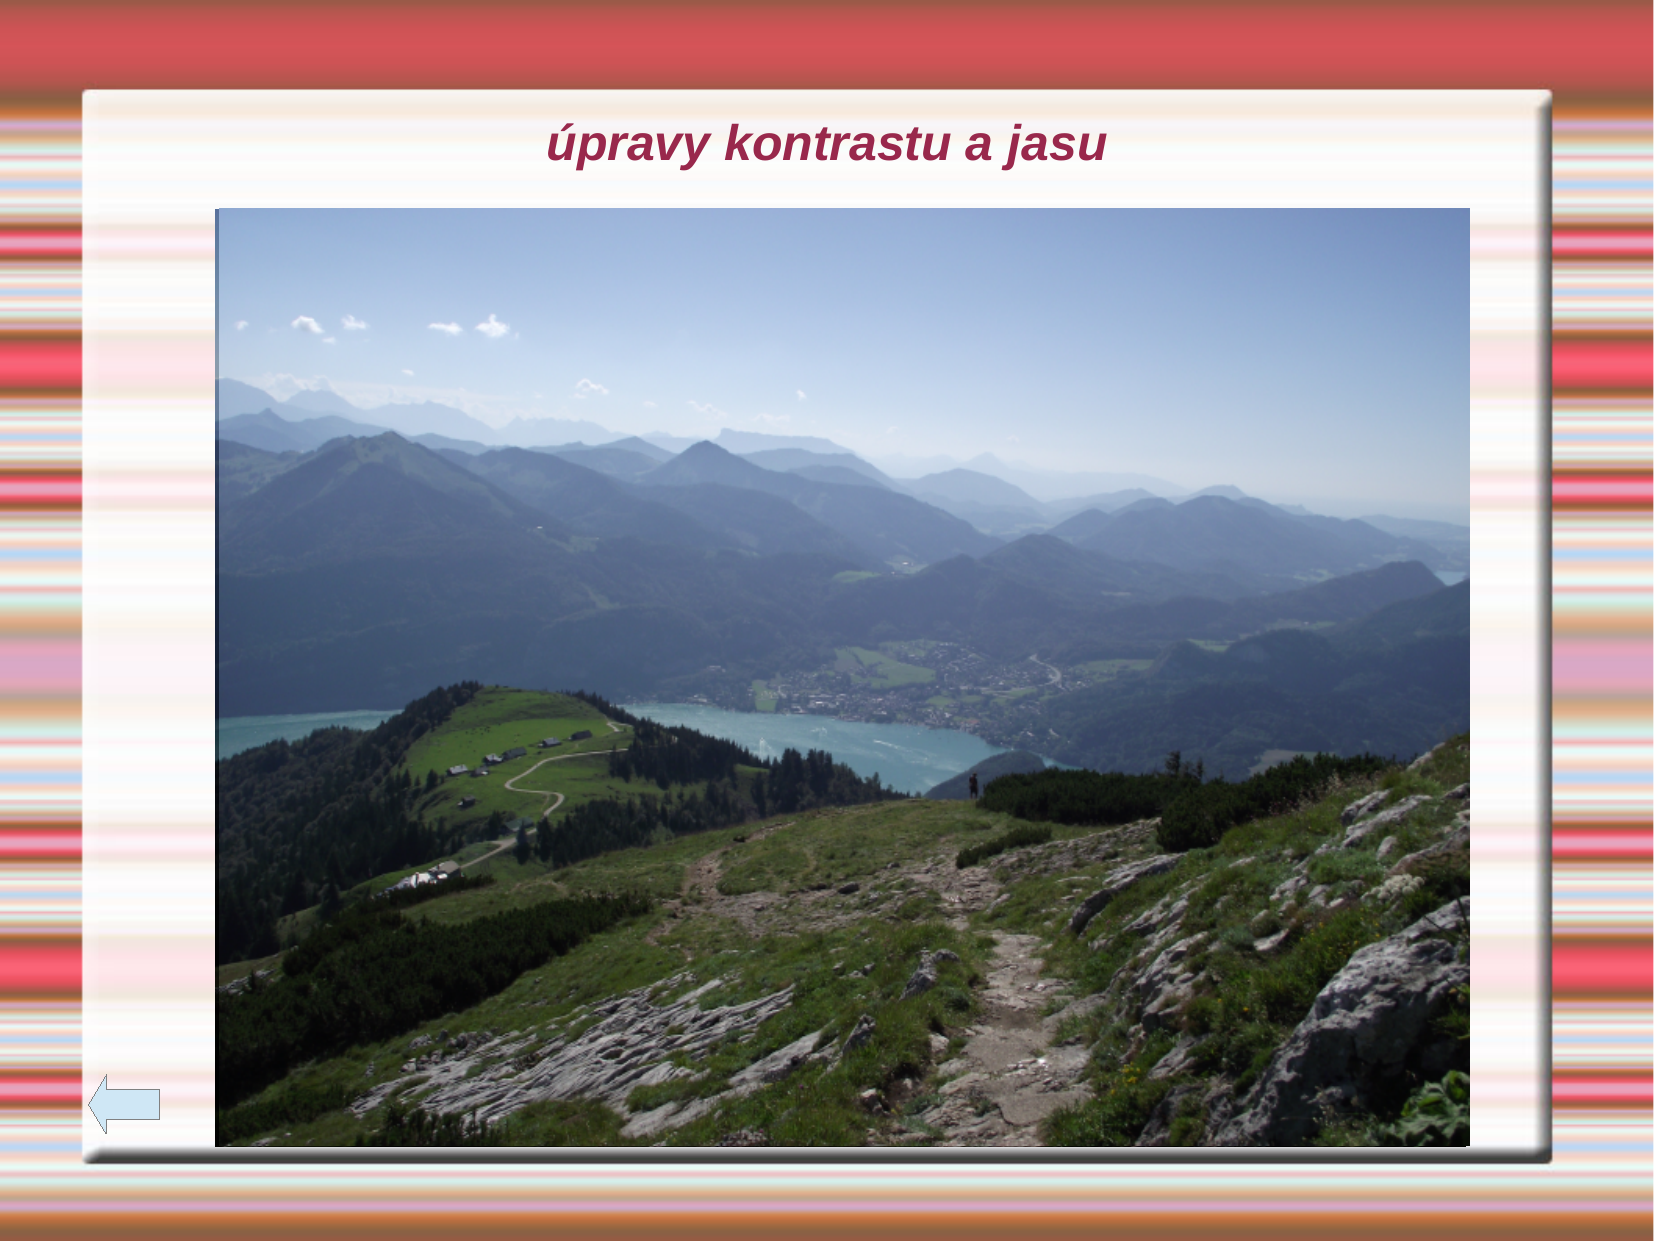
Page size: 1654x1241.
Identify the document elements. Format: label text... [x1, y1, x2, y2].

title úpravy kontrastu a jasu [121, 50, 1534, 237]
text_box [88, 1074, 160, 1134]
picture [0, 0, 1654, 1241]
